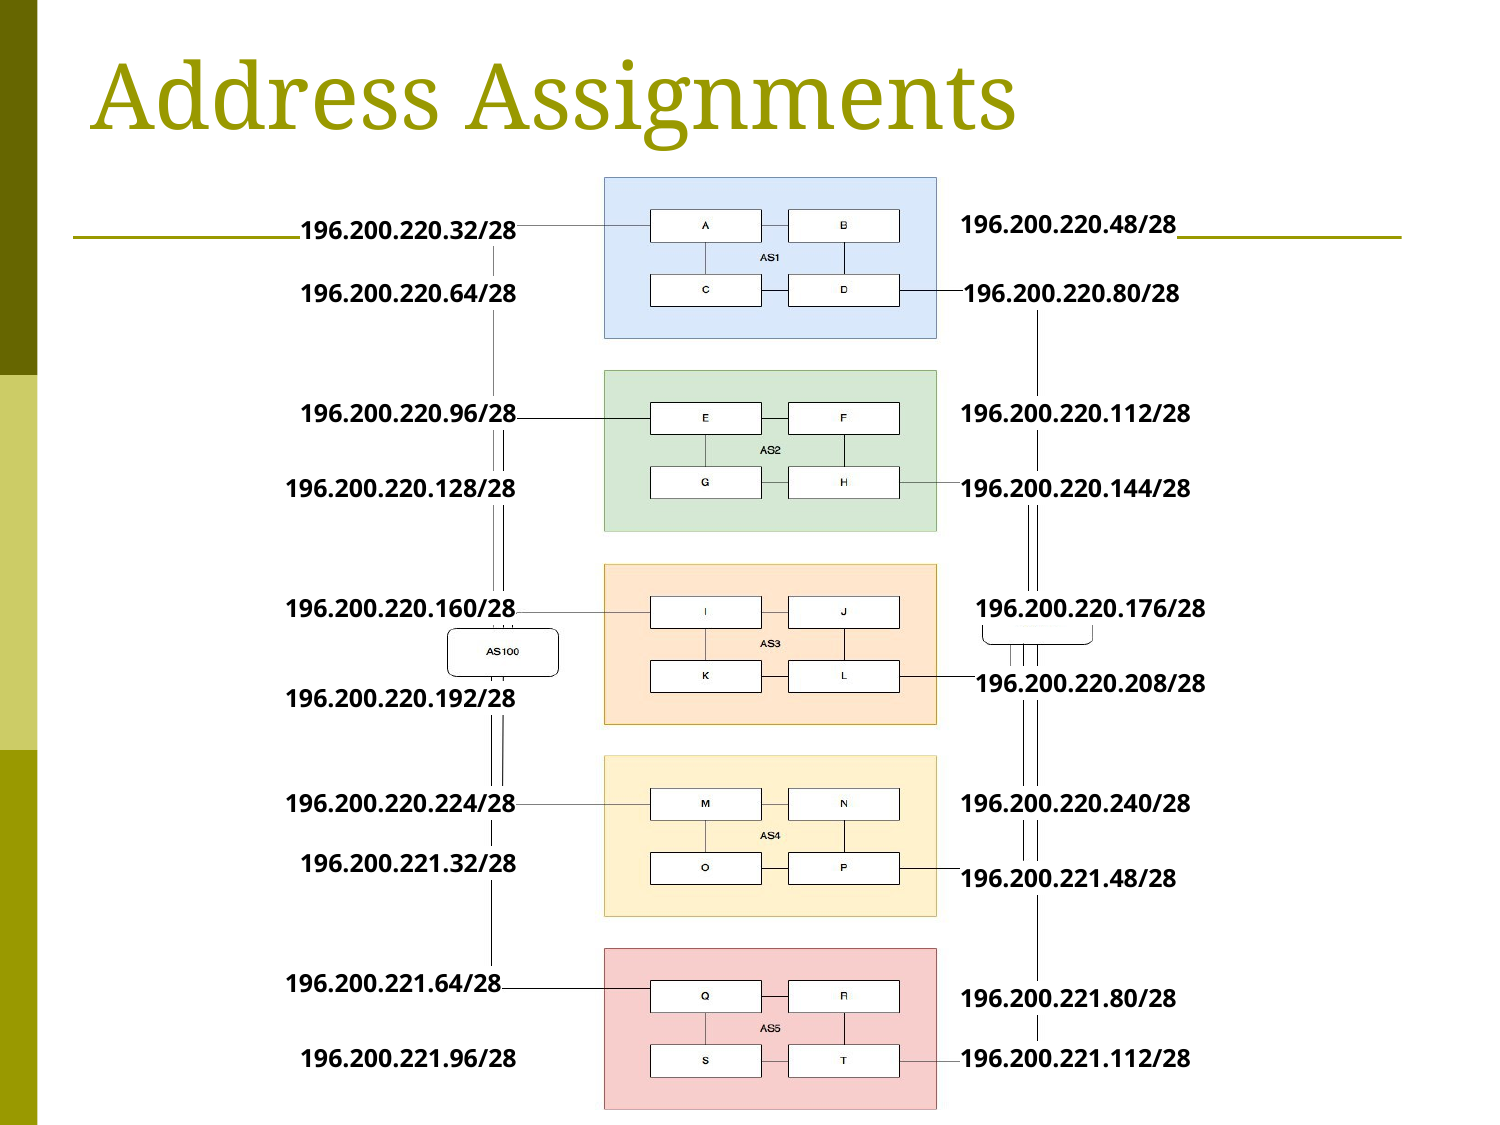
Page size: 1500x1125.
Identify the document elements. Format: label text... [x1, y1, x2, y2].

text_box 196.200.221.48/28 [945, 855, 1261, 901]
text_box 196.200.221.96/28 [285, 1035, 601, 1081]
text_box 196.200.220.96/28 [285, 389, 601, 436]
text_box 196.200.220.208/28 [960, 660, 1306, 735]
text_box 196.200.220.48/28 [945, 200, 1261, 246]
text_box 196.200.220.144/28 [945, 464, 1291, 540]
title Address Assignments [75, 29, 1426, 150]
picture [447, 177, 1093, 1111]
text_box 196.200.220.224/28 [270, 780, 601, 855]
text_box 196.200.220.80/28 [948, 270, 1264, 315]
text_box 196.200.221.64/28 [270, 960, 586, 1006]
text_box 196.200.220.64/28 [285, 270, 601, 315]
text_box 196.200.221.80/28 [945, 975, 1261, 1021]
text_box 196.200.220.32/28 [285, 206, 601, 252]
text_box 196.200.220.128/28 [270, 464, 601, 540]
text_box 196.200.220.160/28 [270, 585, 601, 660]
text_box 196.200.220.176/28 [960, 585, 1306, 660]
text_box 196.200.220.240/28 [945, 780, 1276, 855]
text_box 196.200.220.192/28 [270, 675, 601, 750]
text_box 196.200.220.112/28 [945, 389, 1276, 464]
text_box 196.200.221.112/28 [945, 1035, 1276, 1110]
text_box 196.200.221.32/28 [285, 855, 601, 886]
